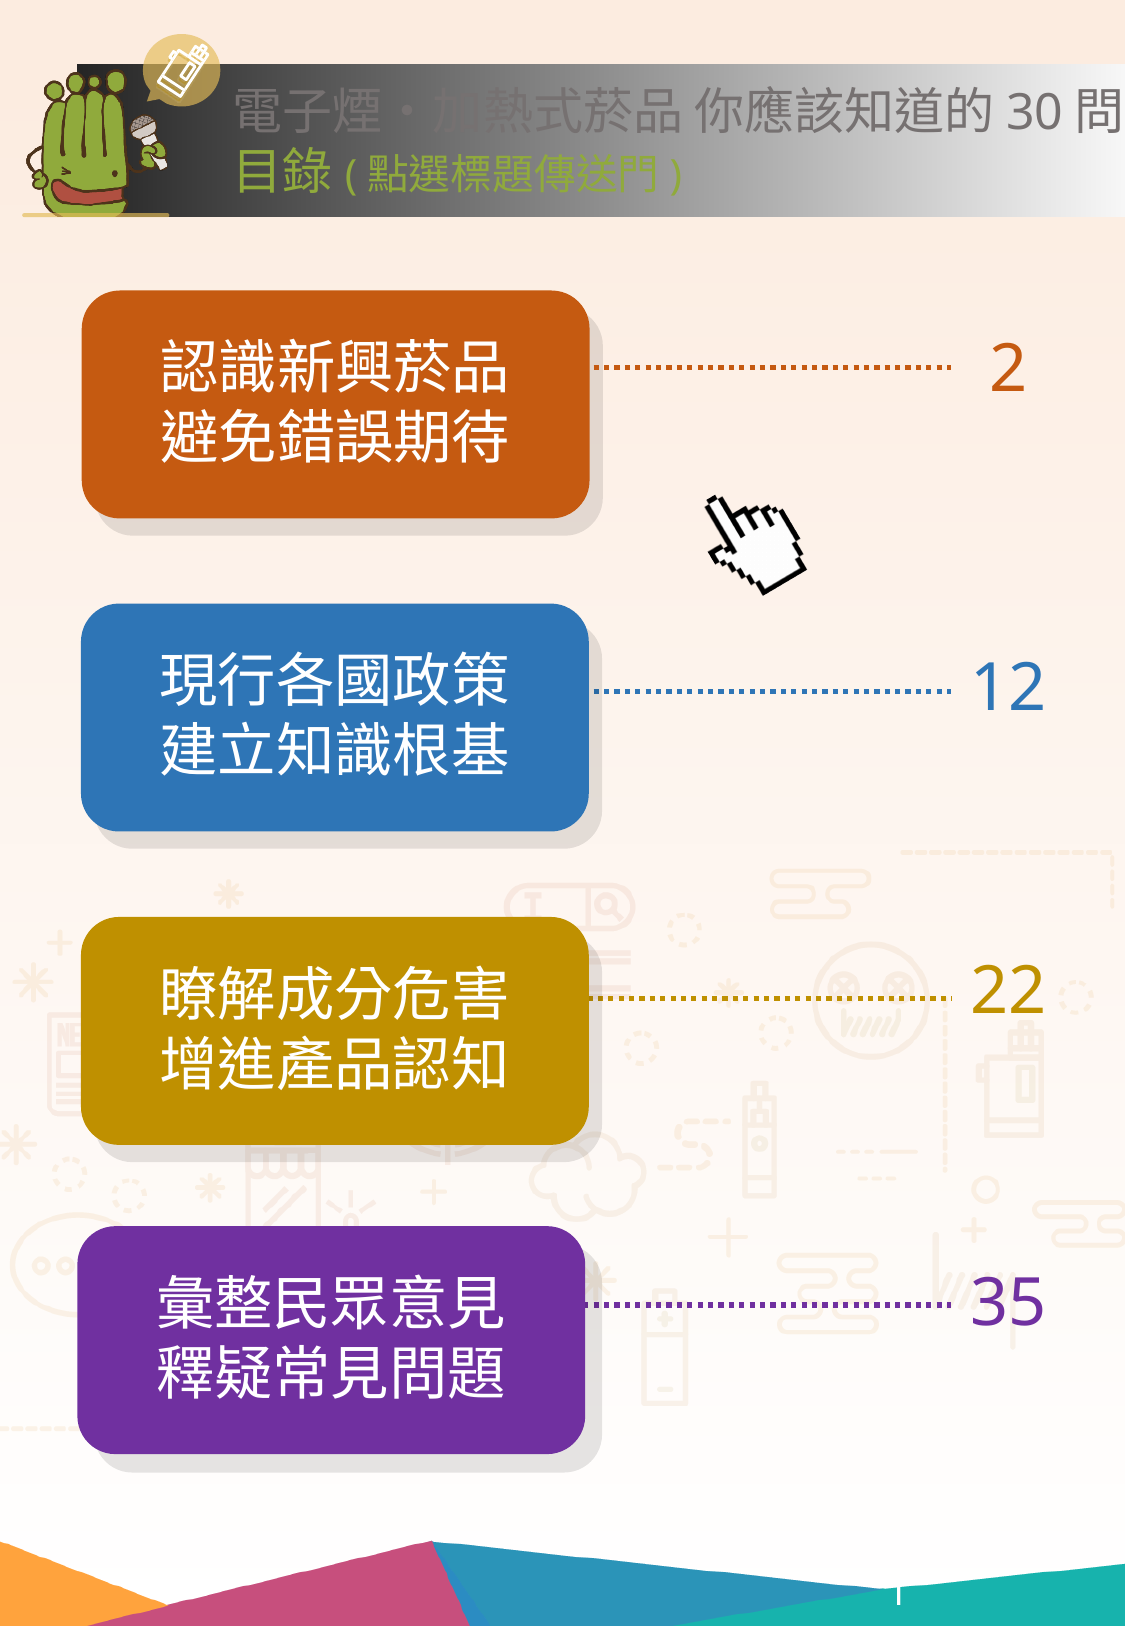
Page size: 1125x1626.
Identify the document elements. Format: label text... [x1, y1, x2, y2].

text_box 2 [966, 318, 1051, 413]
text_box 1 [871, 1546, 1125, 1625]
text_box 35 [951, 1251, 1066, 1346]
picture [684, 468, 816, 609]
text_box 彙整民眾意見 釋疑常見問題 [132, 1259, 530, 1414]
picture [26, 69, 168, 213]
text_box [77, 34, 1125, 217]
text_box 電子煙‧加熱式菸品 你應該知道的30問 目錄(點選標題傳送門) [218, 72, 1125, 208]
picture [156, 43, 210, 99]
text_box 瞭解成分危害 增進產品認知 [136, 949, 534, 1105]
text_box 現行各國政策 建立知識根基 [136, 636, 534, 791]
text_box [81, 290, 603, 536]
text_box 12 [951, 637, 1066, 732]
text_box [80, 916, 603, 1163]
text_box 認識新興菸品 避免錯誤期待 [136, 323, 534, 478]
text_box [80, 603, 603, 849]
text_box 22 [951, 939, 1066, 1034]
text_box [77, 1226, 603, 1473]
